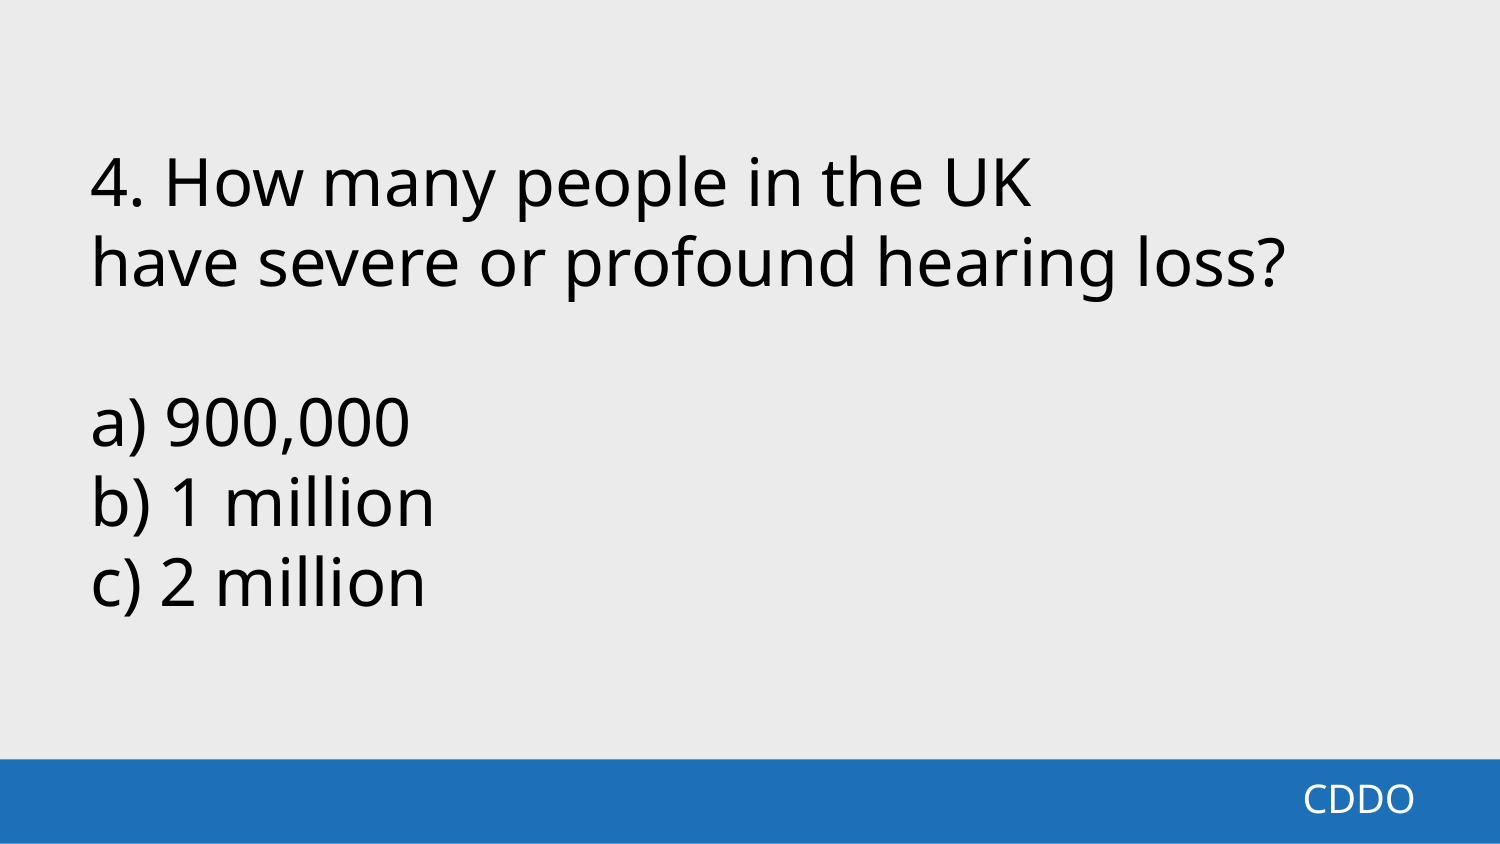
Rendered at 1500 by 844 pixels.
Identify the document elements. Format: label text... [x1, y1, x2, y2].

text_box 4. How many people in the UK have severe or profound hearing loss? a) 900,000 b) 1 million c) 2 million [87, 0, 1416, 760]
